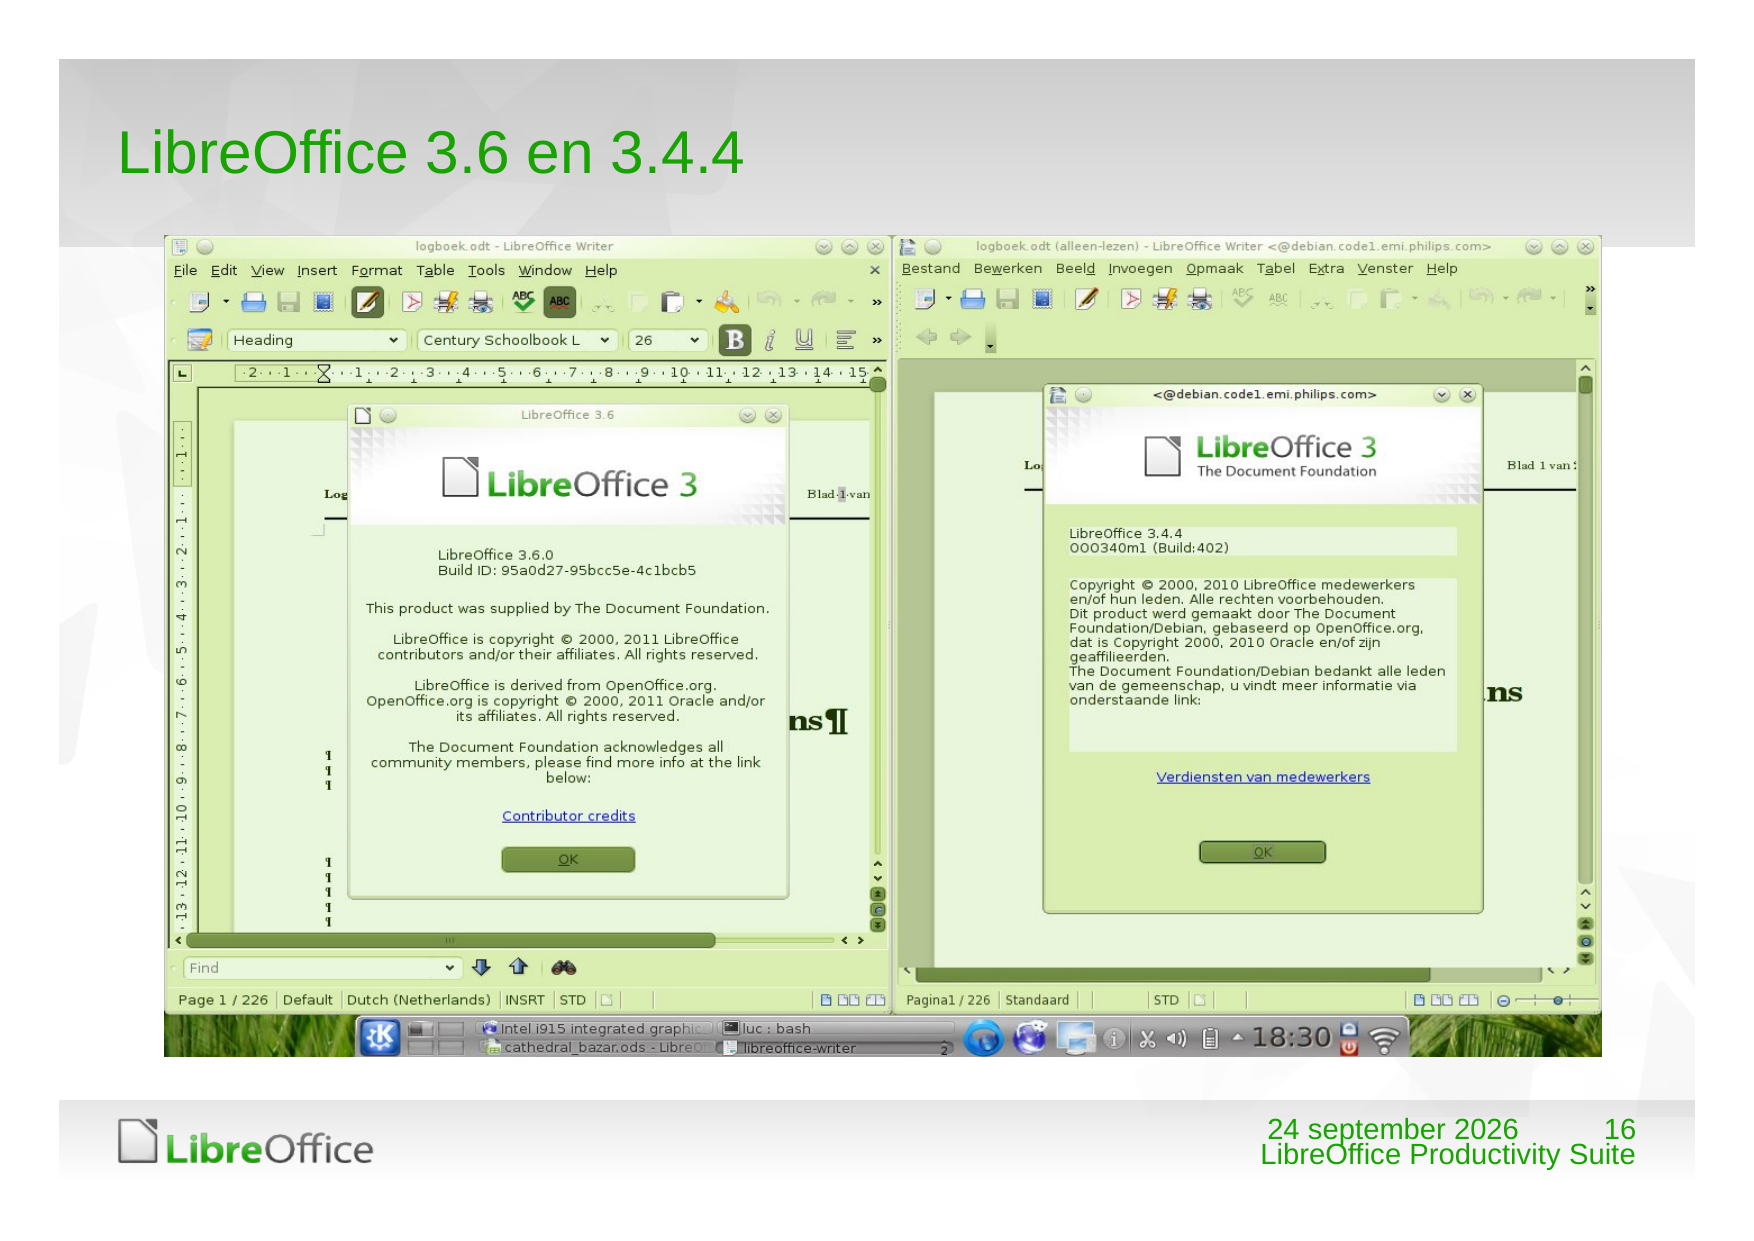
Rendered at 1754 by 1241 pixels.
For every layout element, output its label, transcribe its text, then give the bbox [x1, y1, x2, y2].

title LibreOffice 3.6 en 3.4.4 [117, 85, 1637, 220]
picture [99, 1101, 393, 1181]
picture [59, 59, 1695, 1117]
